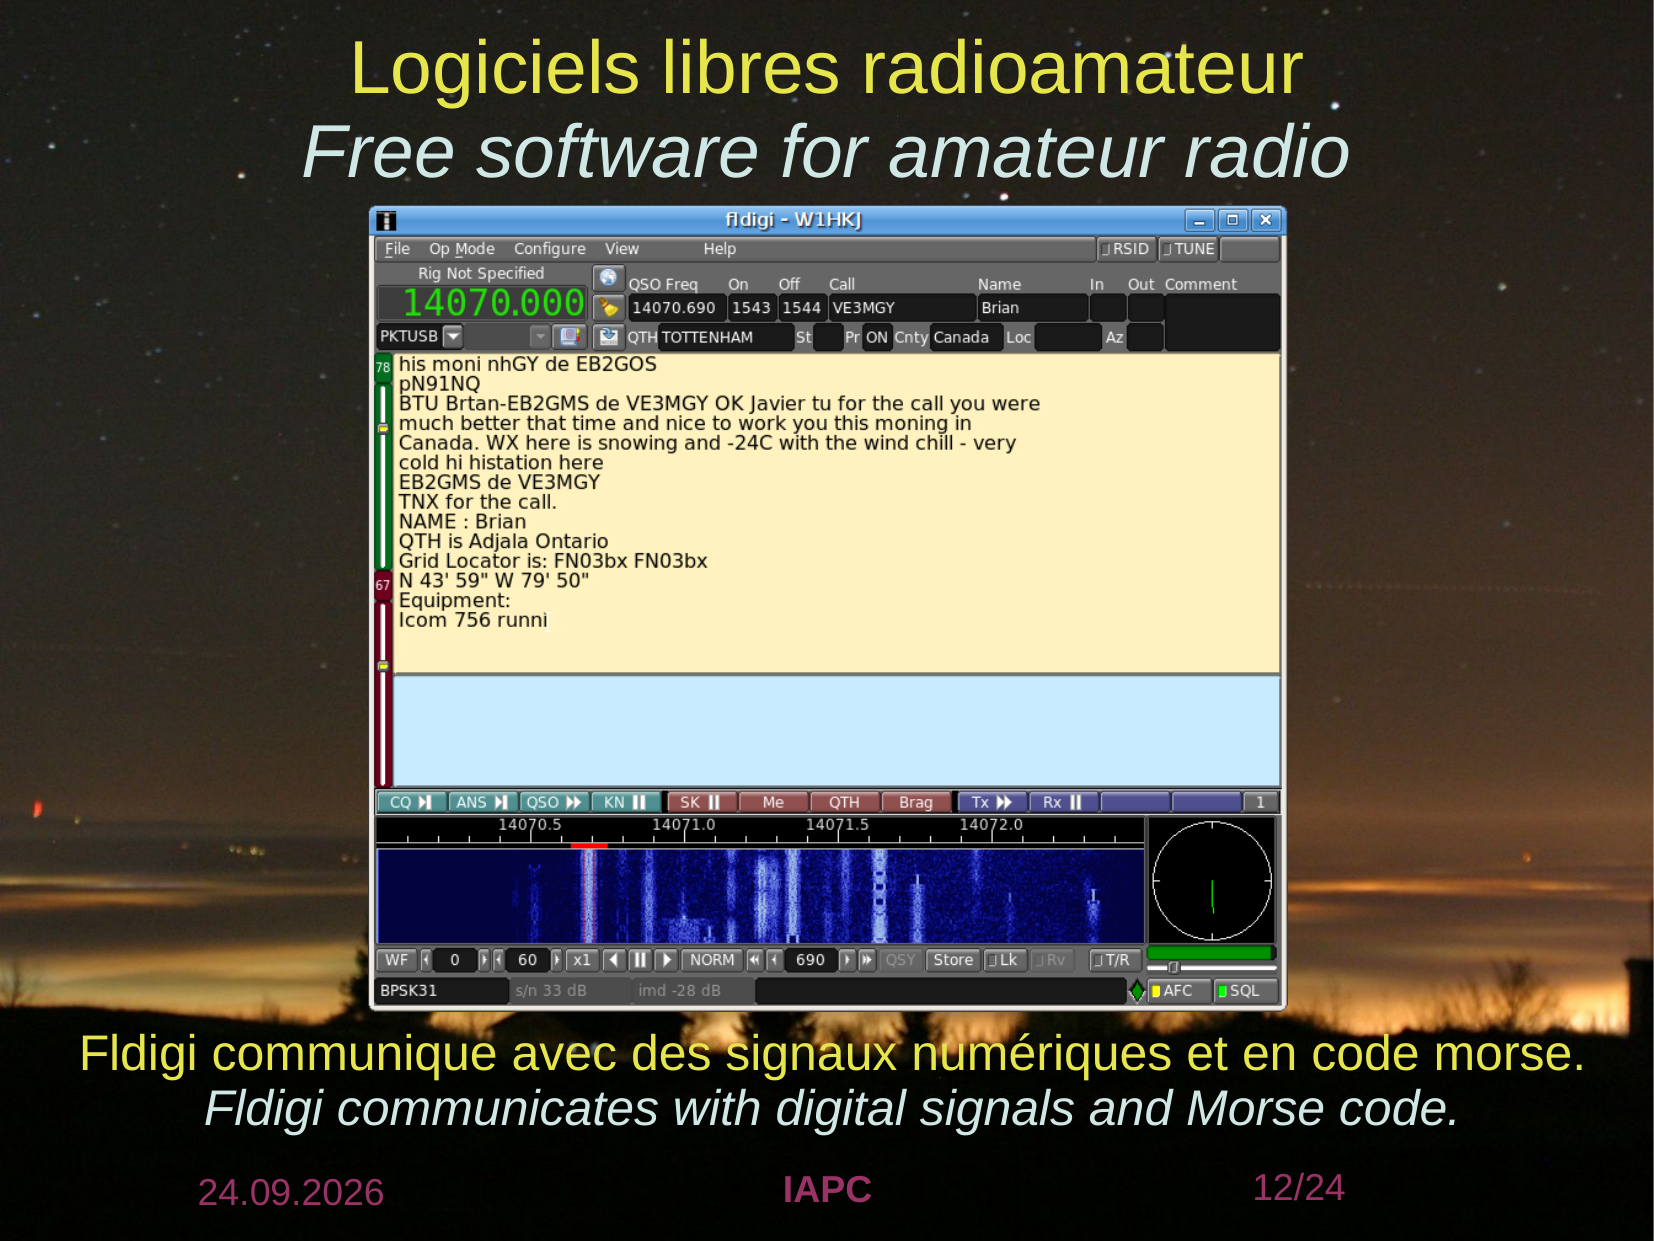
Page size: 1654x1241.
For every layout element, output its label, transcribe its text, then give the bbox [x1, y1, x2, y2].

subtitle Fldigi communique avec des signaux numériques et en code morse. Fldigi communicates with digital signals and Morse code. [71, 994, 1595, 1167]
title Logiciels libres radioamateur Free software for amateur radio [82, 5, 1571, 213]
picture [0, 0, 1654, 1241]
